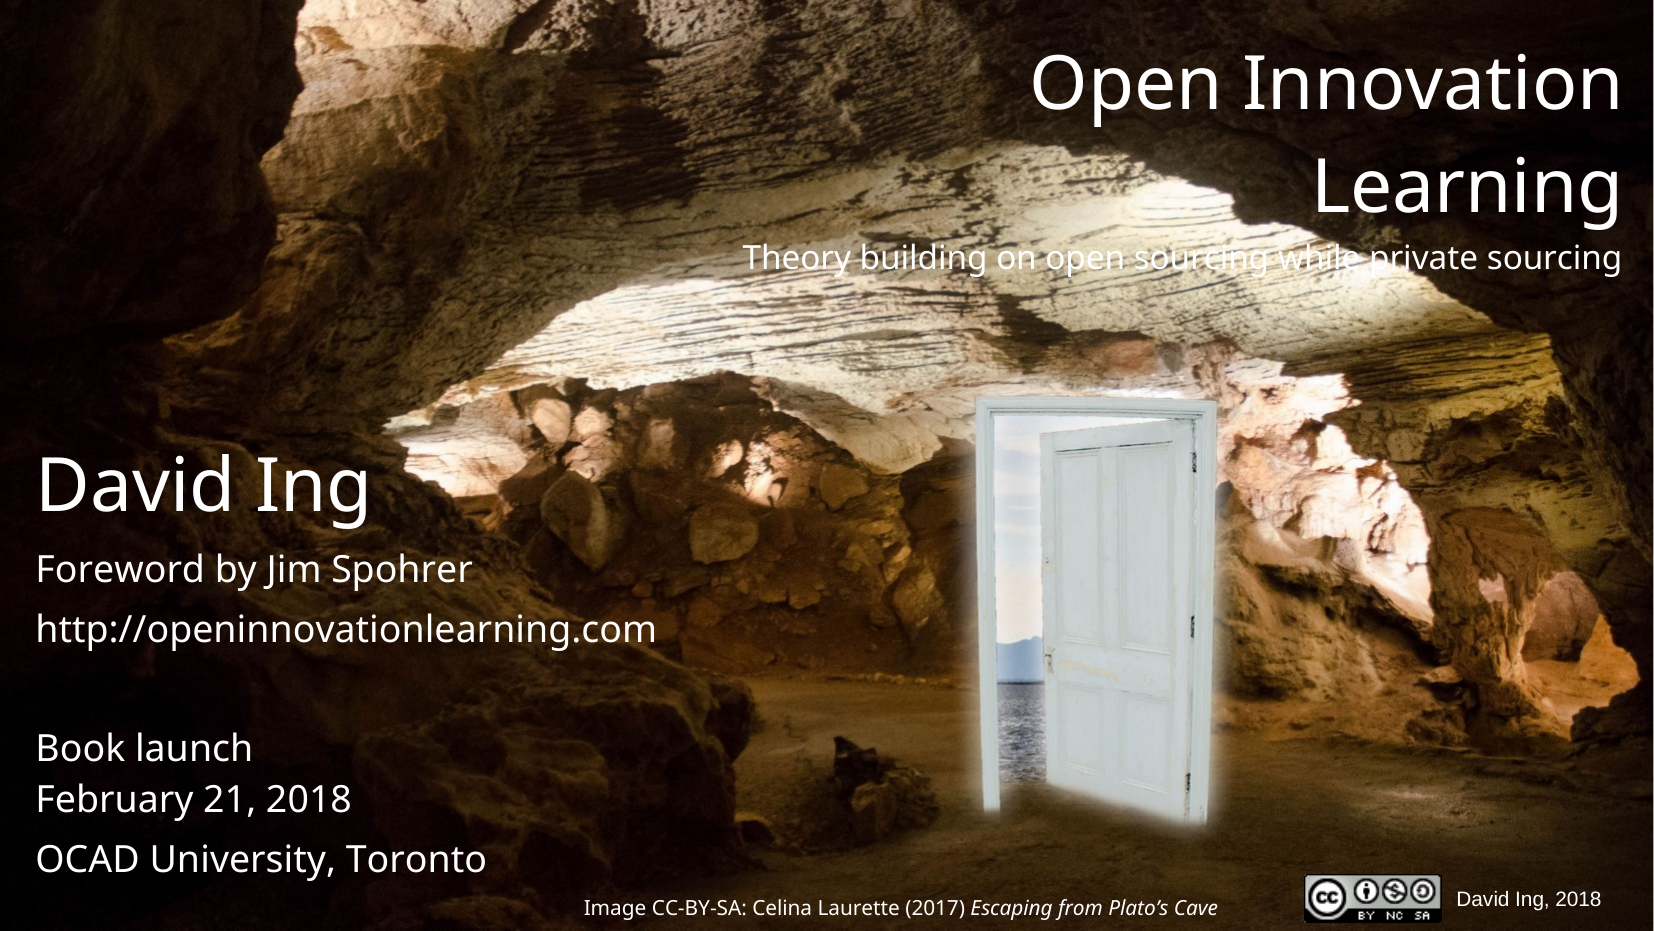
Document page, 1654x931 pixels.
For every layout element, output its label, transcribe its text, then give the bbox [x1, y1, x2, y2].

text_box David Ing, 2018 [1442, 880, 1617, 920]
title Open Innovation Learning Theory building on open sourcing while private sourcing [731, 29, 1625, 282]
text_box Image CC-BY-SA: Celina Laurette (2017) Escaping from Plato’s Cave [568, 885, 1292, 930]
list David Ing Foreword by Jim Spohrer http://openinnovationlearning.com Book launch February 21, 2018 OCAD University, Toronto [17, 539, 768, 884]
picture [0, 0, 1654, 931]
